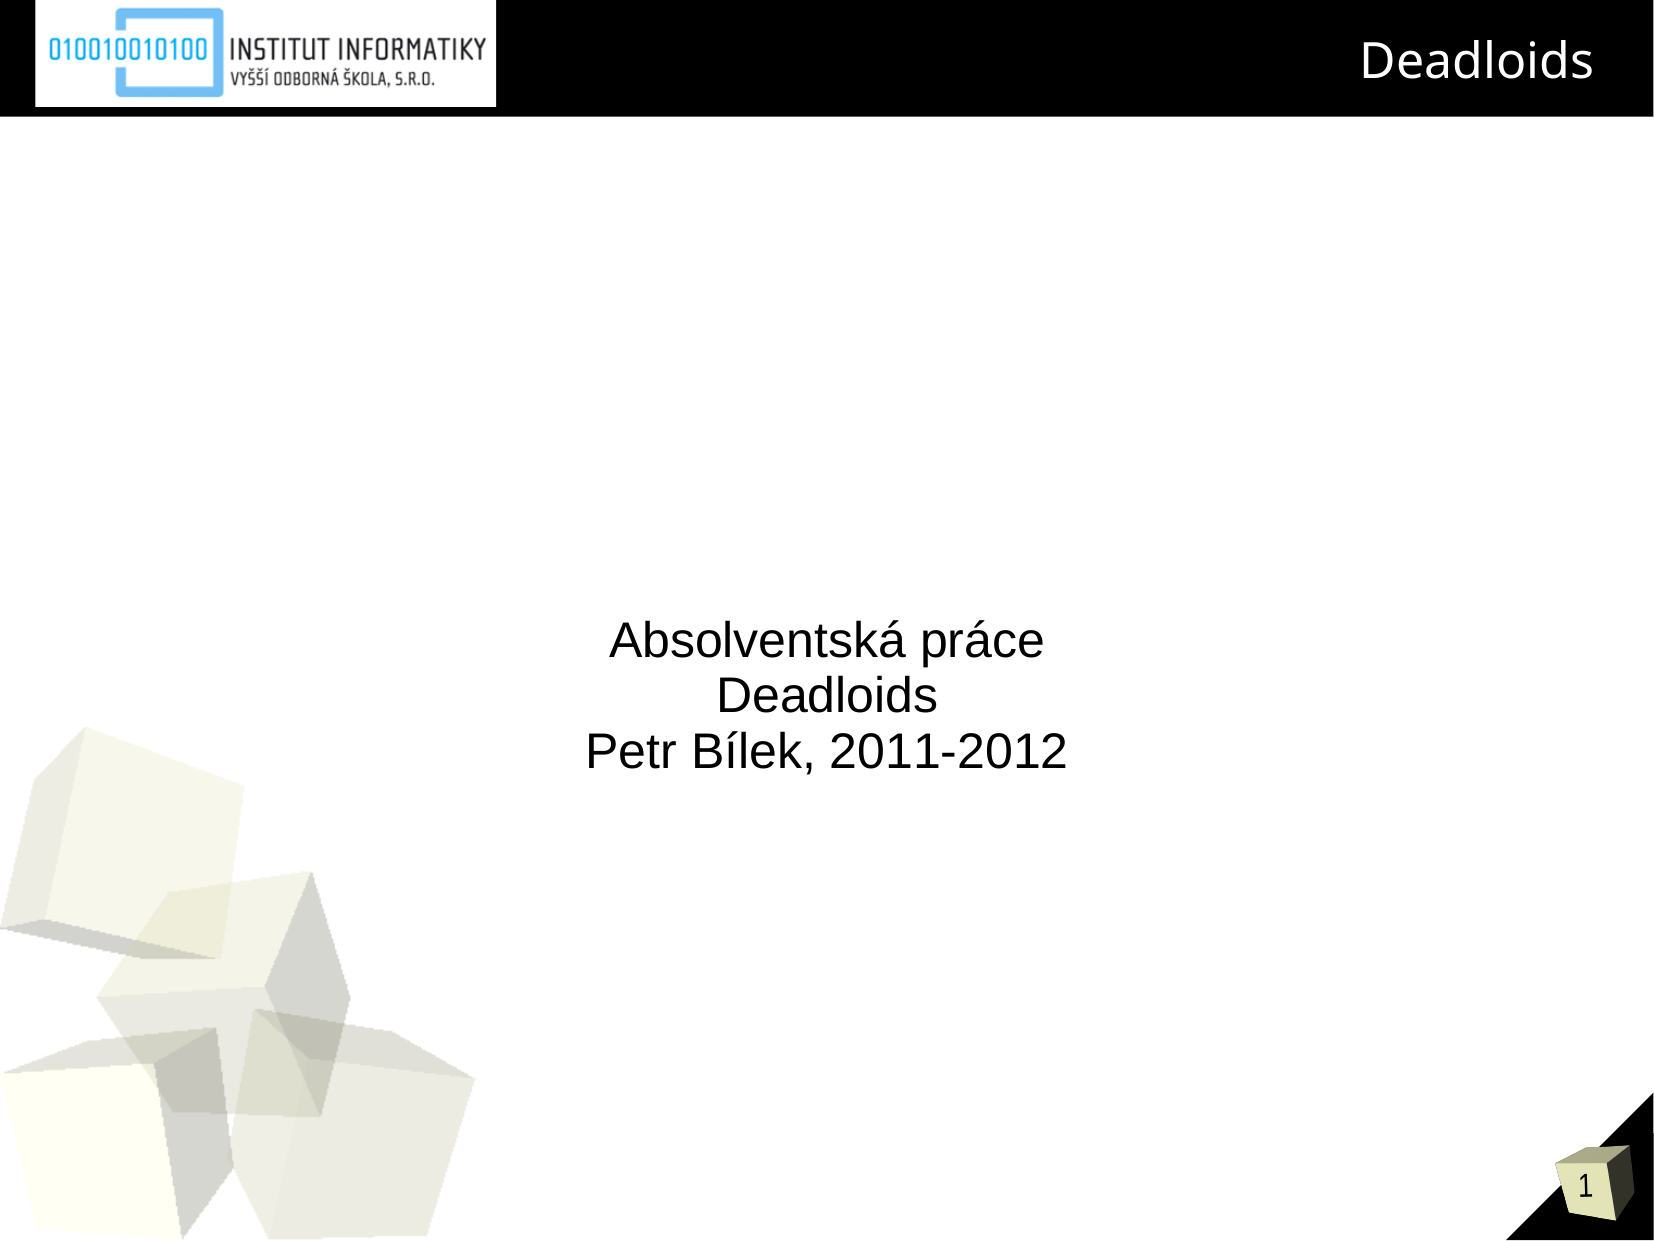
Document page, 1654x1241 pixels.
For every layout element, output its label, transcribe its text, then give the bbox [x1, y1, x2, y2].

subtitle Absolventská práce Deadloids Petr Bílek, 2011-2012 [44, 177, 1611, 1214]
picture [0, 726, 477, 1241]
title Deadloids [118, 0, 1595, 119]
